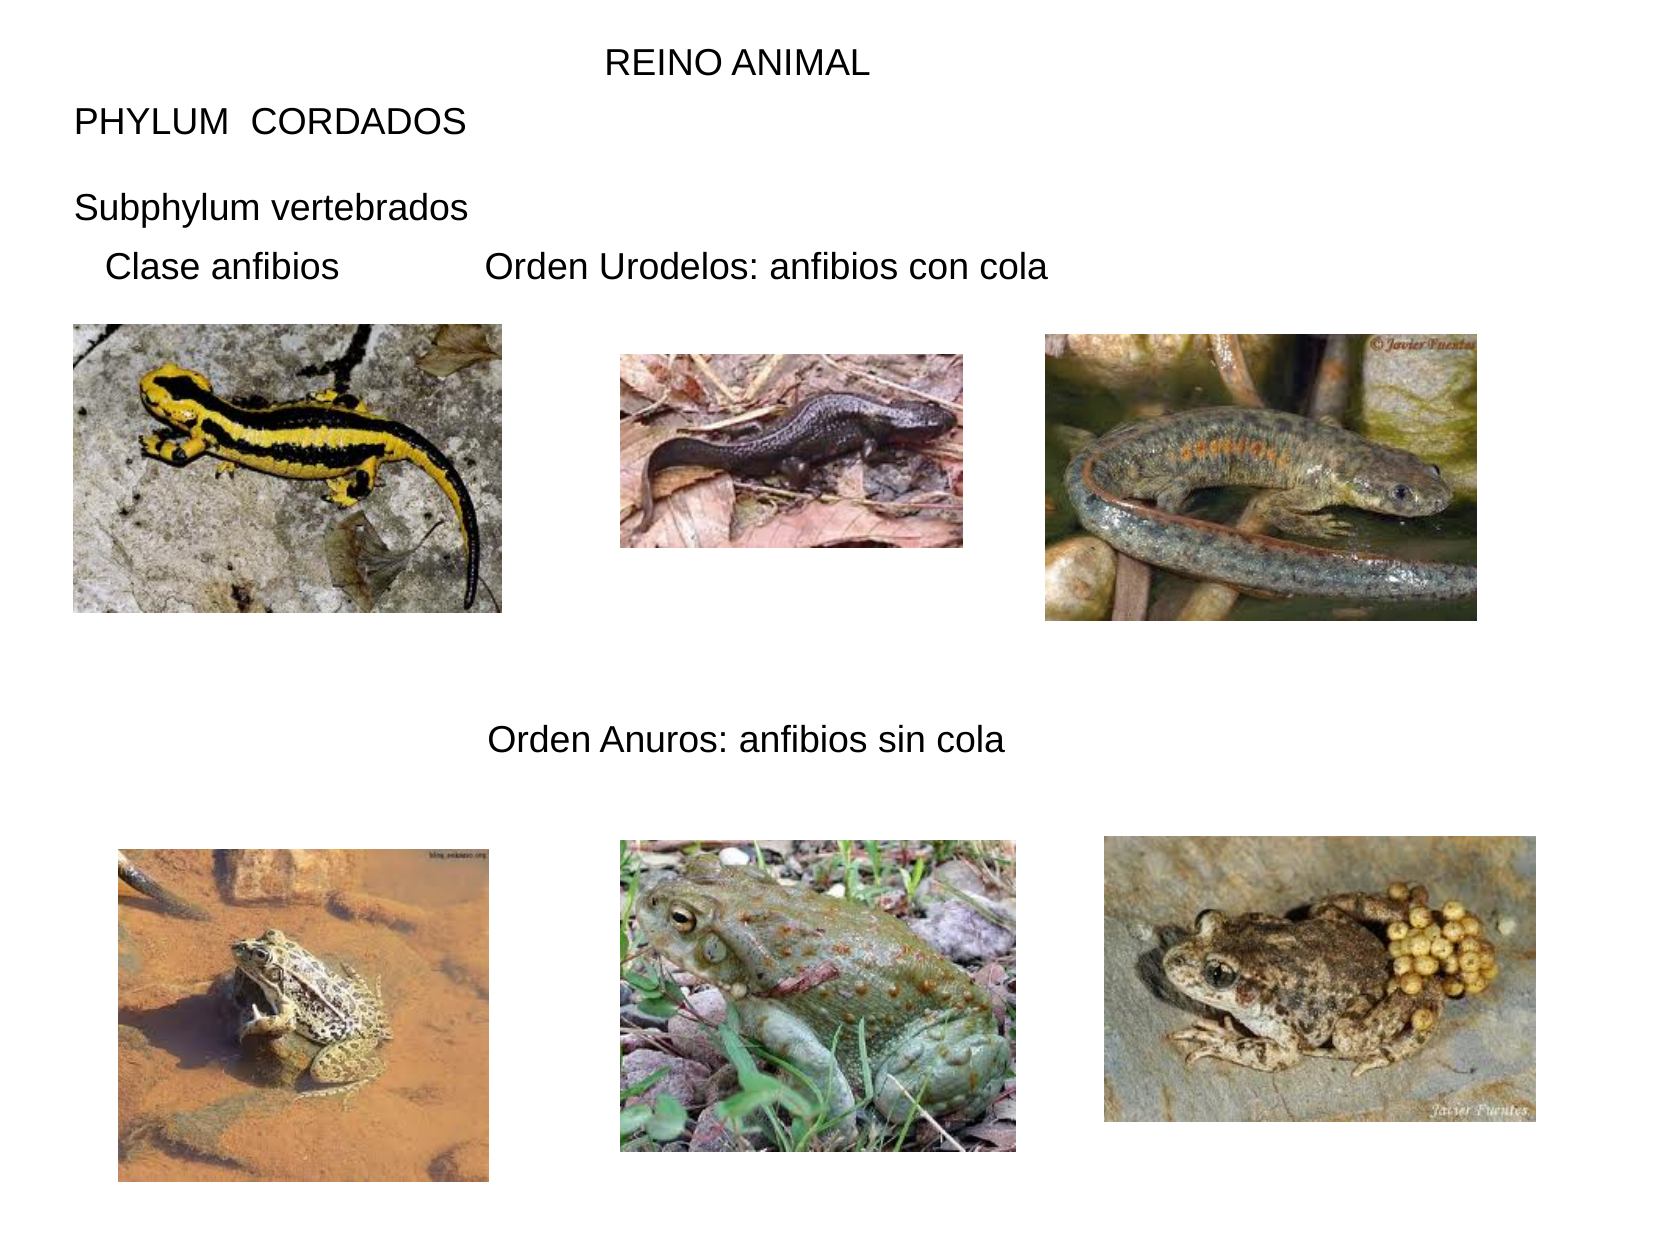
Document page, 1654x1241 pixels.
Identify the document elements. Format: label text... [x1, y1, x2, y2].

picture [1104, 836, 1536, 1123]
picture [620, 354, 963, 549]
text_box Subphylum vertebrados [59, 179, 484, 237]
picture [620, 840, 1016, 1152]
picture [1045, 334, 1477, 621]
text_box Clase anfibios [89, 238, 355, 296]
picture [118, 849, 489, 1182]
text_box PHYLUM CORDADOS [59, 93, 483, 150]
picture [73, 324, 502, 613]
text_box Orden Urodelos: anfibios con cola [469, 238, 1063, 296]
text_box REINO ANIMAL [589, 34, 886, 91]
text_box Orden Anuros: anfibios sin cola [472, 710, 1021, 768]
